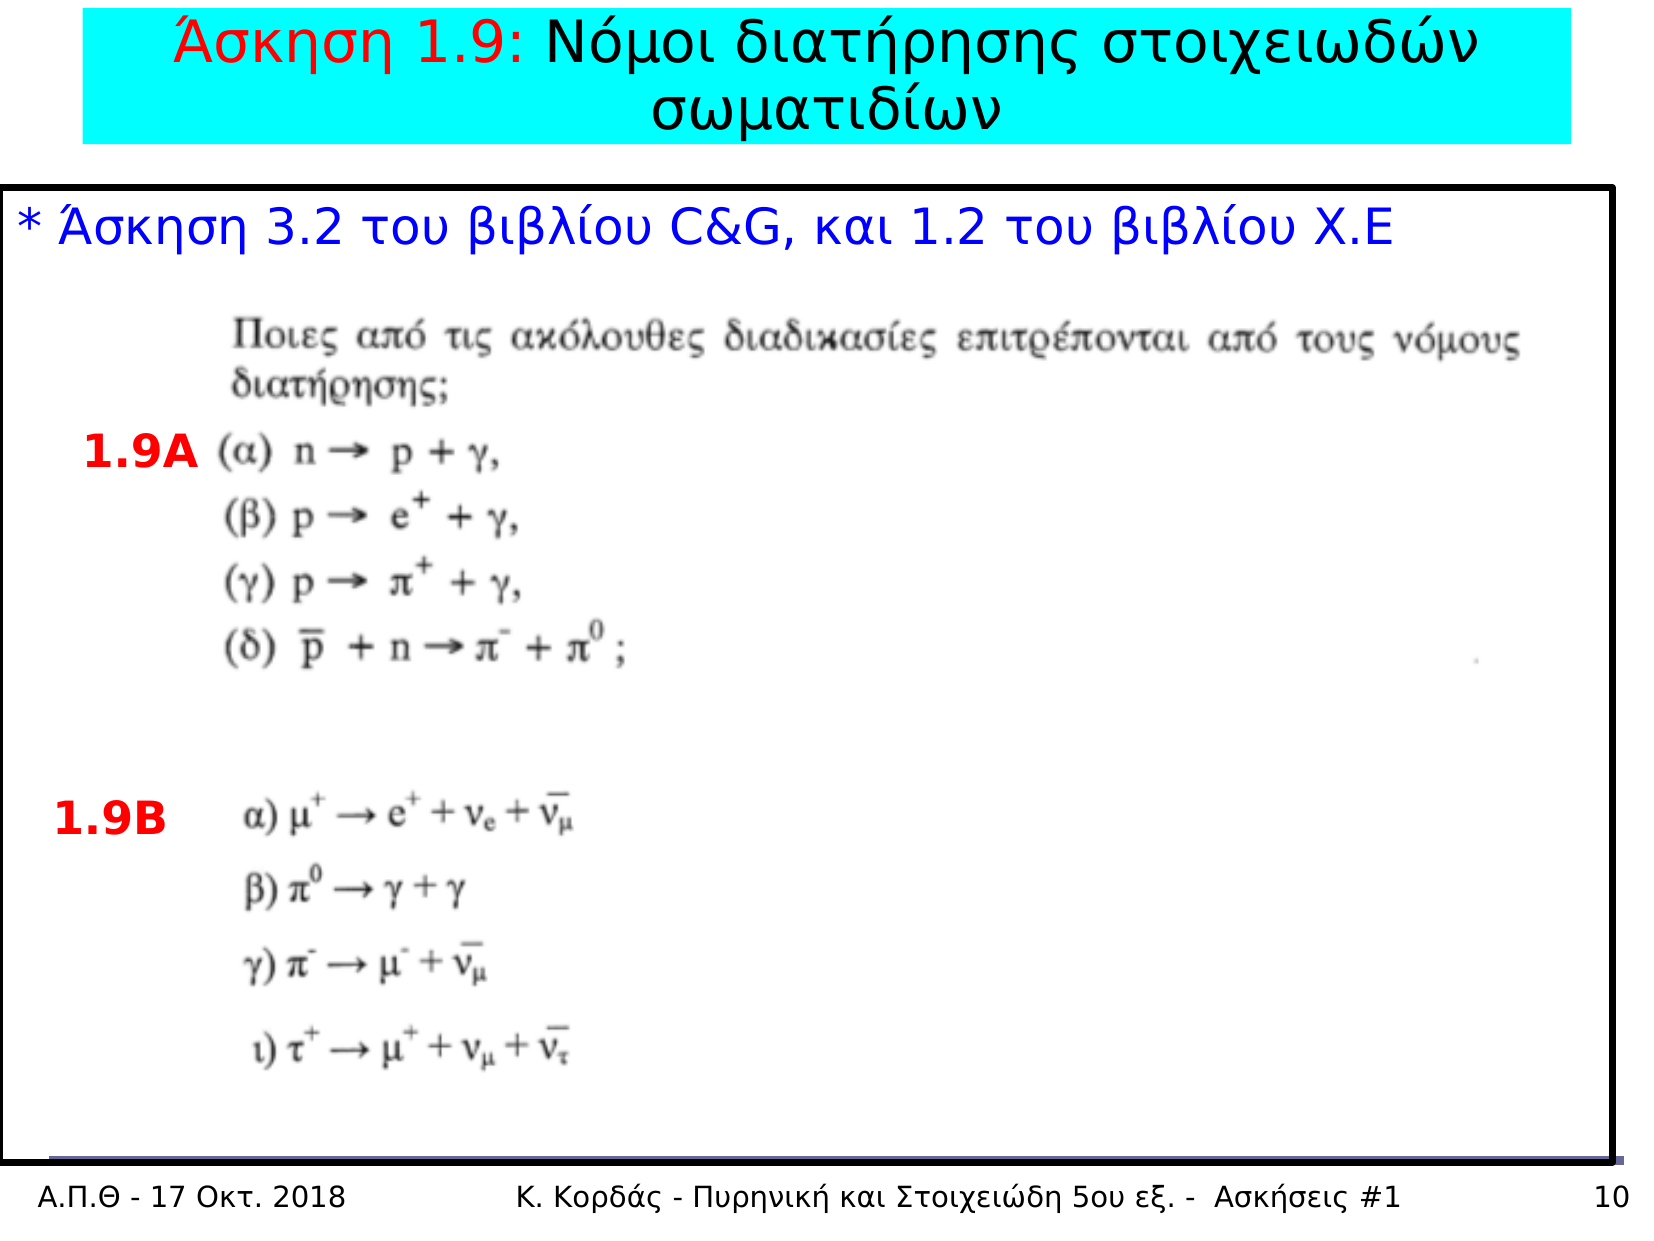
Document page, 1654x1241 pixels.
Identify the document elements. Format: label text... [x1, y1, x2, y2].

picture [229, 783, 594, 1002]
picture [210, 310, 1530, 686]
title Άσκηση 1.9: Νόμοι διατήρησης στοιχειωδών σωματιδίων [82, 8, 1571, 145]
text_box * Άσκηση 3.2 του βιβλίου C&G, και 1.2 του βιβλίου Χ.Ε [0, 187, 1613, 1163]
text_box 1.9A [67, 418, 214, 531]
text_box 1.9B [37, 784, 183, 897]
picture [241, 1010, 599, 1084]
